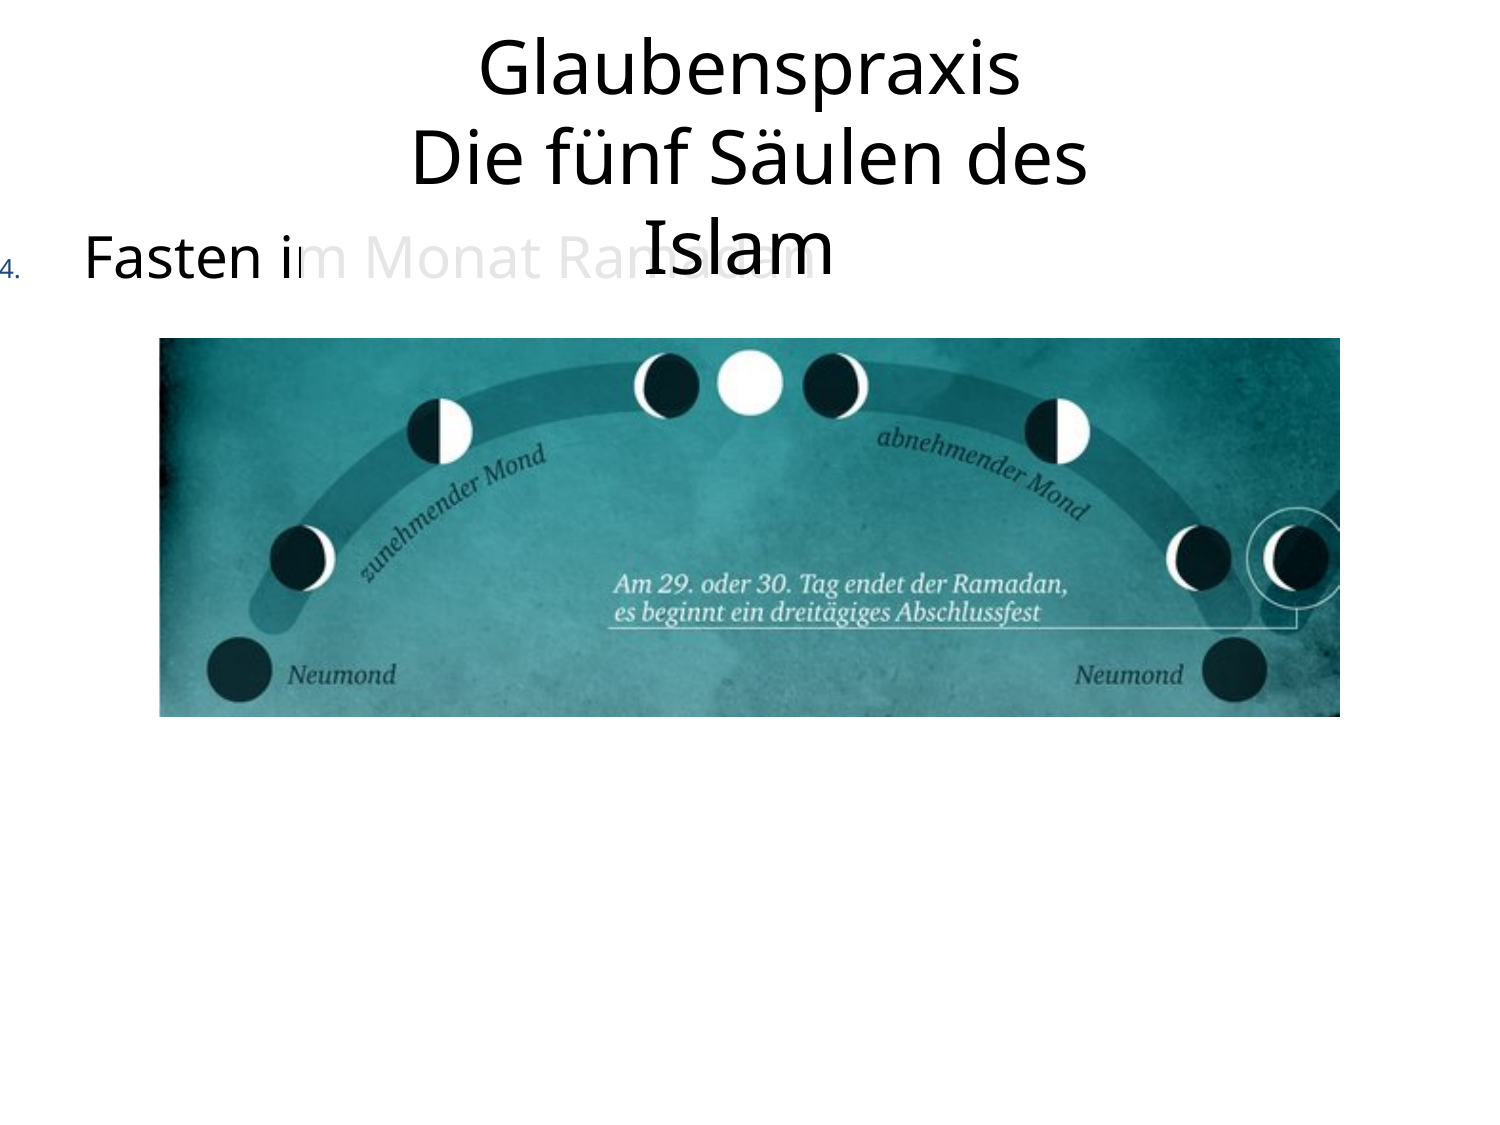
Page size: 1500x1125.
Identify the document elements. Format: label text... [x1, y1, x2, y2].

picture [159, 338, 1340, 717]
text_box Fasten im Monat Ramadan [0, 208, 852, 303]
title Glaubenspraxis Die fünf Säulen des Islam [301, 12, 1199, 215]
